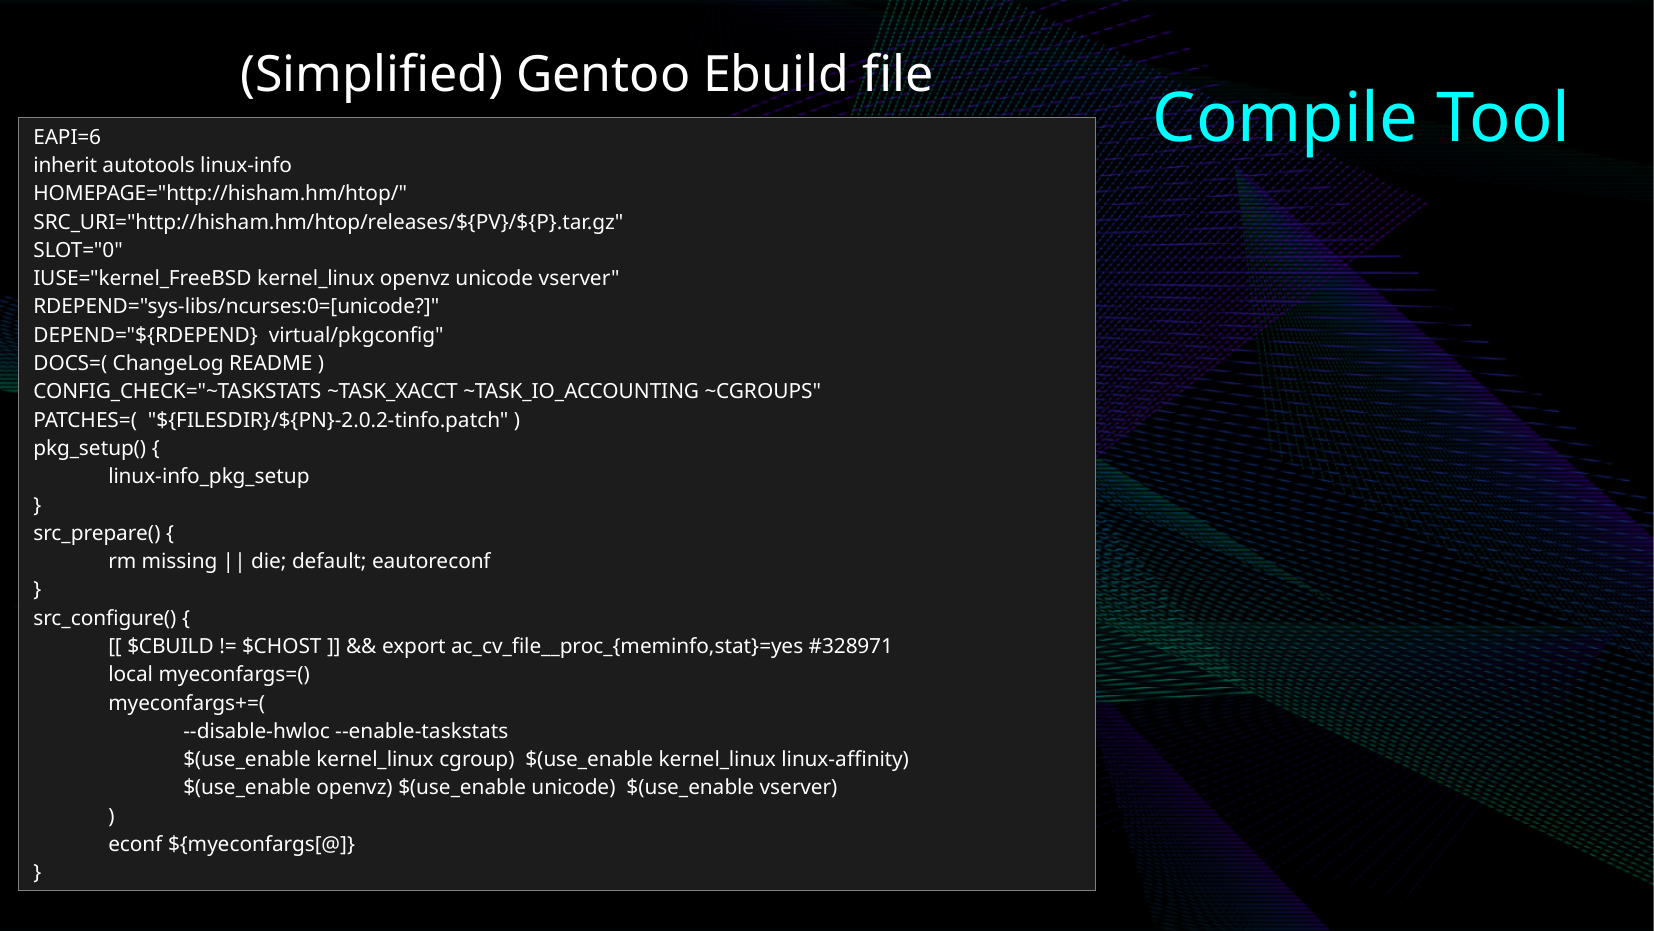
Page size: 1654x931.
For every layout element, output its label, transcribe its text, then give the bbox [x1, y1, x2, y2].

list (Simplified) Gentoo Ebuild file [240, 38, 946, 497]
title Compile Tool [82, 37, 1571, 193]
picture [0, 0, 1654, 931]
text_box EAPI=6 inherit autotools linux-info HOMEPAGE="http://hisham.hm/htop/" SRC_URI="http://hisham.hm/htop/releases/${PV}/${P}.tar.gz" SLOT="0" IUSE="kernel_FreeBSD kernel_linux openvz unicode vserver" RDEPEND="sys-libs/ncurses:0=[unicode?]" DEPEND="${RDEPEND} virtual/pkgconfig" DOCS=( ChangeLog README ) CONFIG_CHECK="~TASKSTATS ~TASK_XACCT ~TASK_IO_ACCOUNTING ~CGROUPS" PATCHES=( "${FILESDIR}/${PN}-2.0.2-tinfo.patch" ) pkg_setup() { linux-info_pkg_setup } src_prepare() { rm missing || die; default; eautoreconf } src_configure() { [[ $CBUILD != $CHOST ]] && export ac_cv_file__proc_{meminfo,stat}=yes #328971 local myeconfargs=() myeconfargs+=( --disable-hwloc --enable-taskstats $(use_enable kernel_linux cgroup) $(use_enable kernel_linux linux-affinity) $(use_enable openvz) $(use_enable unicode) $(use_enable vserver) ) econf ${myeconfargs[@]} } [18, 117, 1096, 891]
